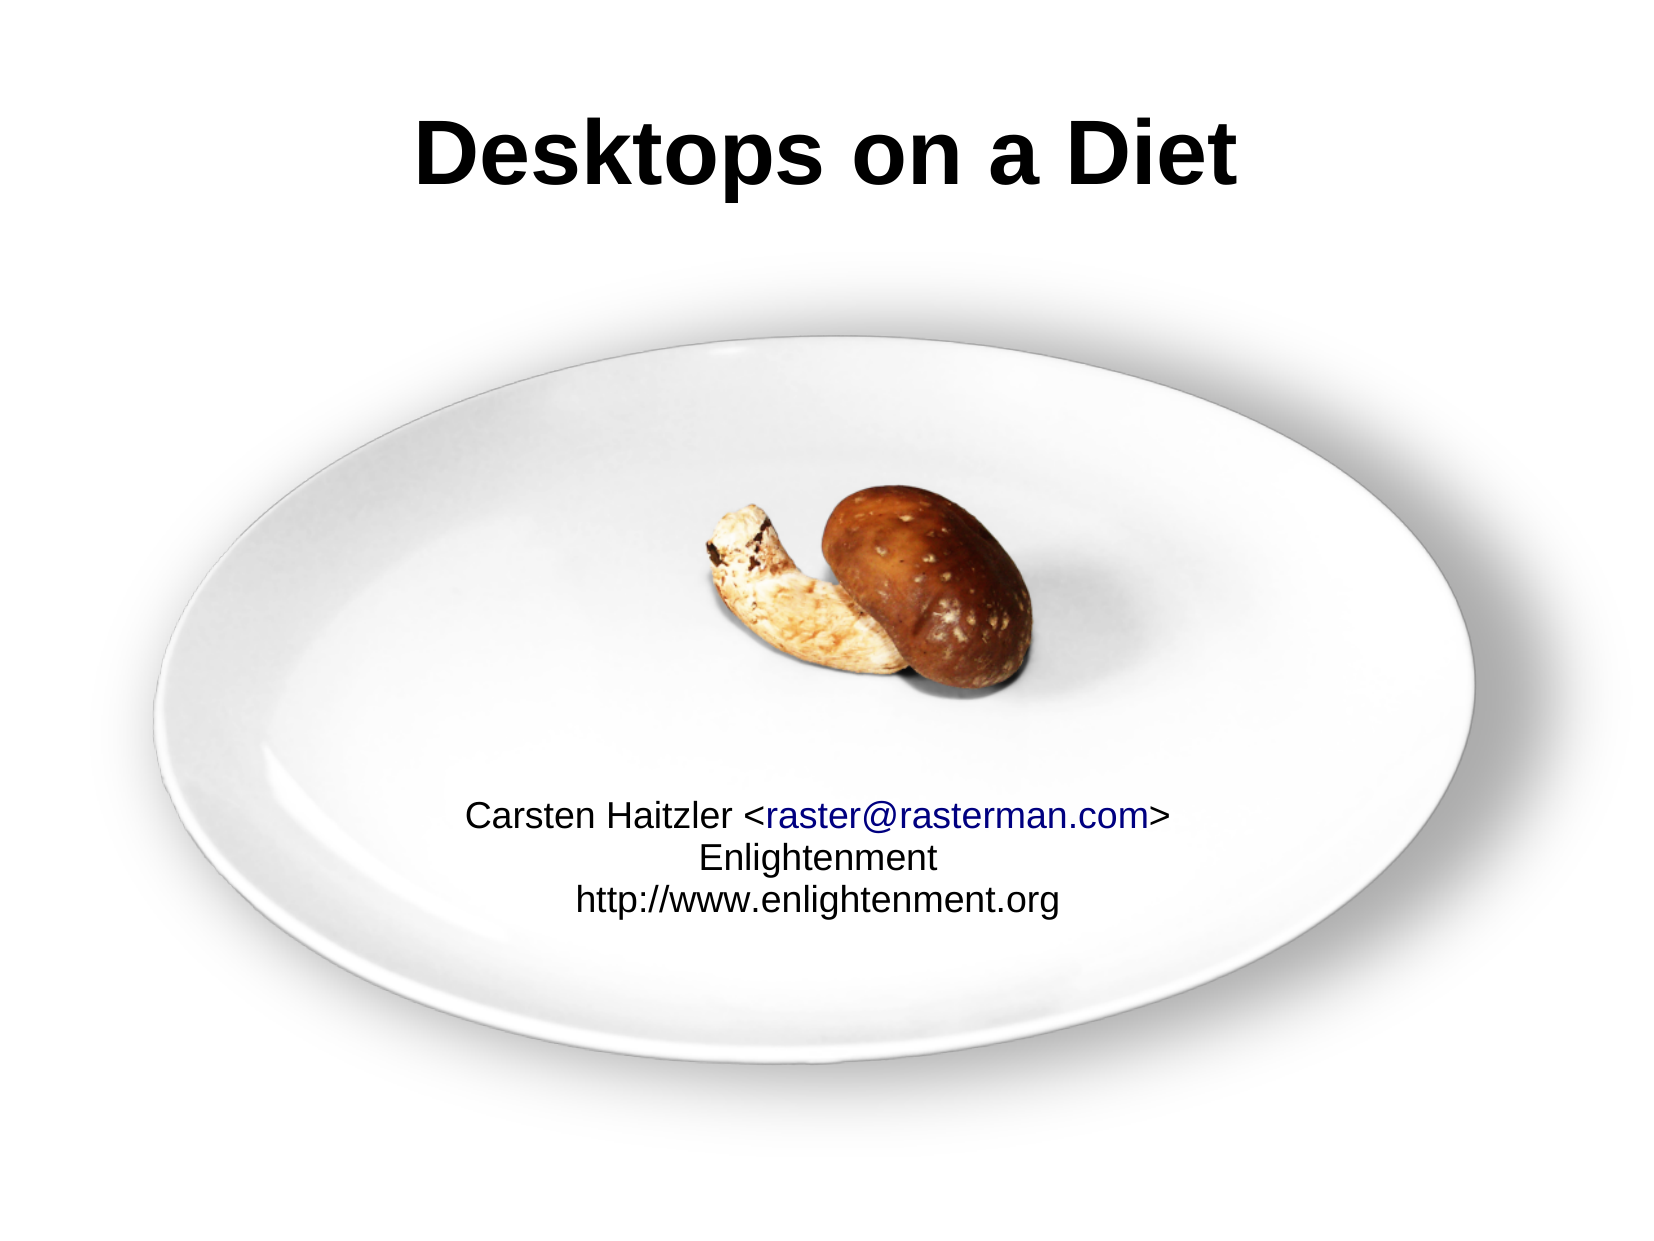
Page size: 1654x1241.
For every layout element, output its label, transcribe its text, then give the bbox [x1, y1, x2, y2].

text_box Carsten Haitzler <raster@rasterman.com> Enlightenment http://www.enlightenment.org [450, 787, 1186, 929]
picture [0, 236, 1645, 1168]
title Desktops on a Diet [82, 56, 1571, 236]
